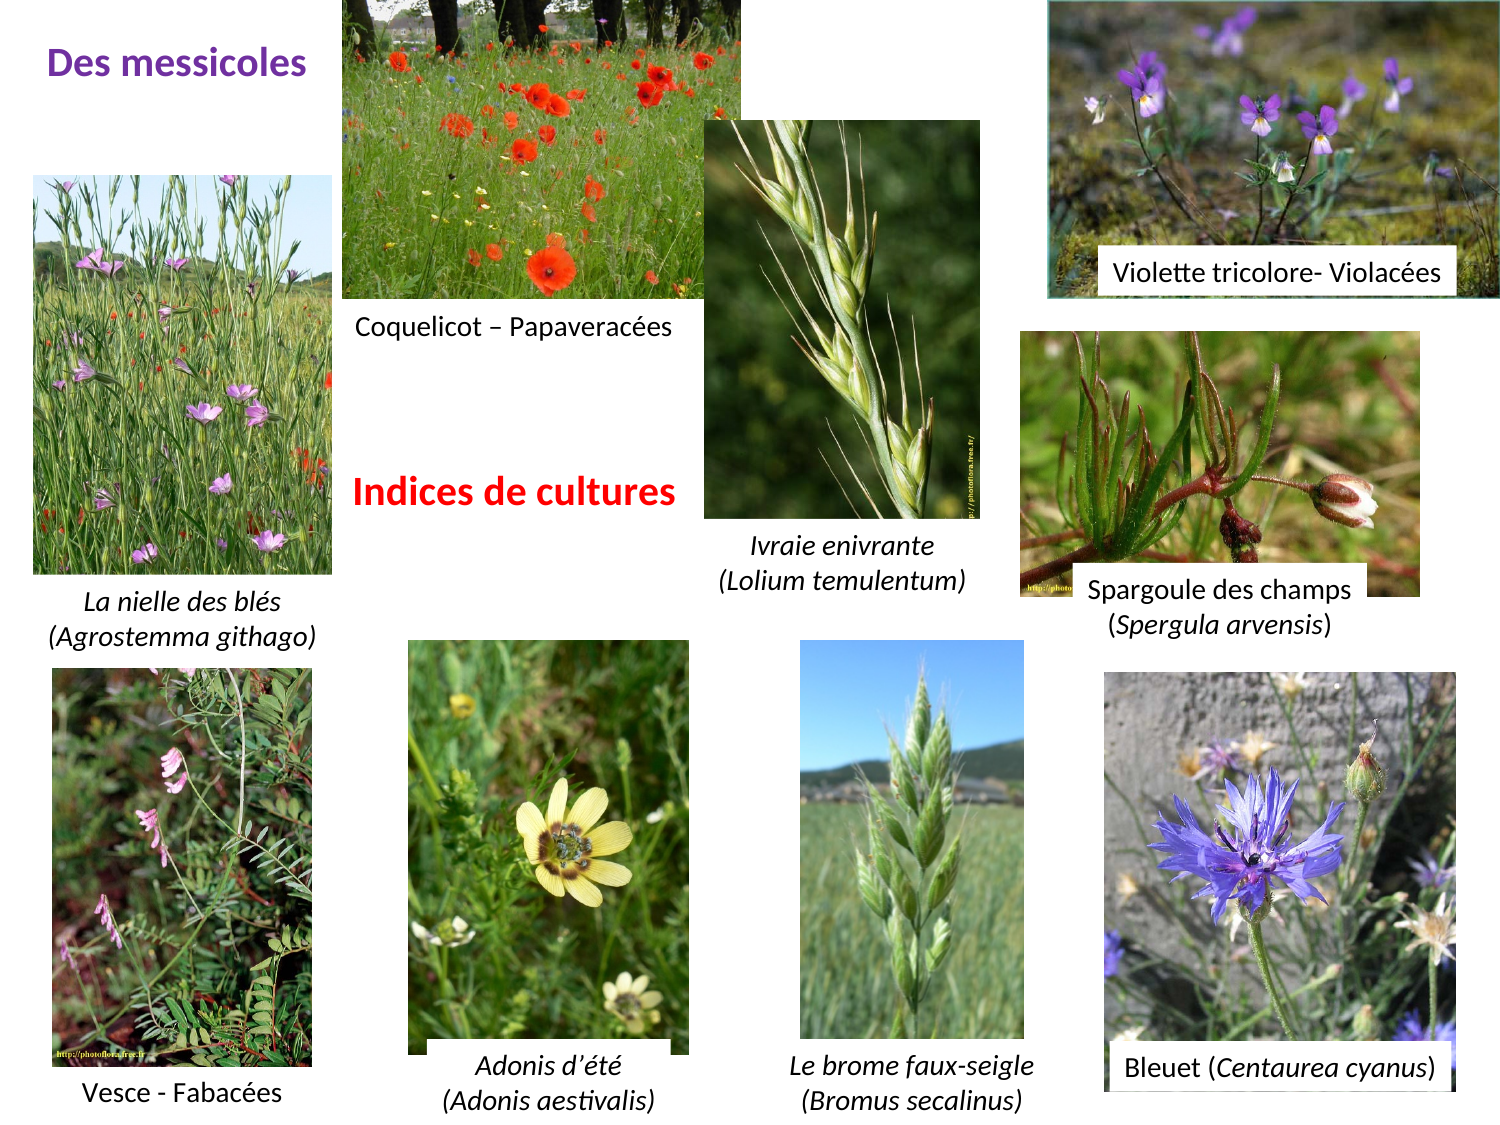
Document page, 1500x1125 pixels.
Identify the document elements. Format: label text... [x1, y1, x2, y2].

text_box Violette tricolore- Violacées [1098, 245, 1457, 296]
text_box Le brome faux-seigle (Bromus secalinus) [774, 1039, 1050, 1125]
picture [342, 0, 980, 518]
picture [408, 640, 689, 1055]
text_box Spargoule des champs (Spergula arvensis) [1072, 562, 1367, 649]
text_box Indices de cultures [337, 456, 692, 522]
picture [800, 640, 1024, 1039]
text_box Vesce - Fabacées [67, 1065, 298, 1117]
picture [33, 175, 332, 574]
text_box Adonis d’été (Adonis aestivalis) [426, 1039, 671, 1125]
picture [52, 668, 312, 1067]
picture [1104, 672, 1456, 1092]
text_box La nielle des blés (Agrostemma githago) [32, 574, 332, 661]
text_box Coquelicot – Papaveracées [340, 299, 688, 351]
picture [1020, 331, 1420, 597]
text_box Ivraie enivrante (Lolium temulentum) [703, 518, 982, 605]
text_box Des messicoles [32, 27, 323, 93]
text_box Bleuet (Centaurea cyanus) [1109, 1041, 1452, 1092]
picture [1047, 0, 1500, 299]
